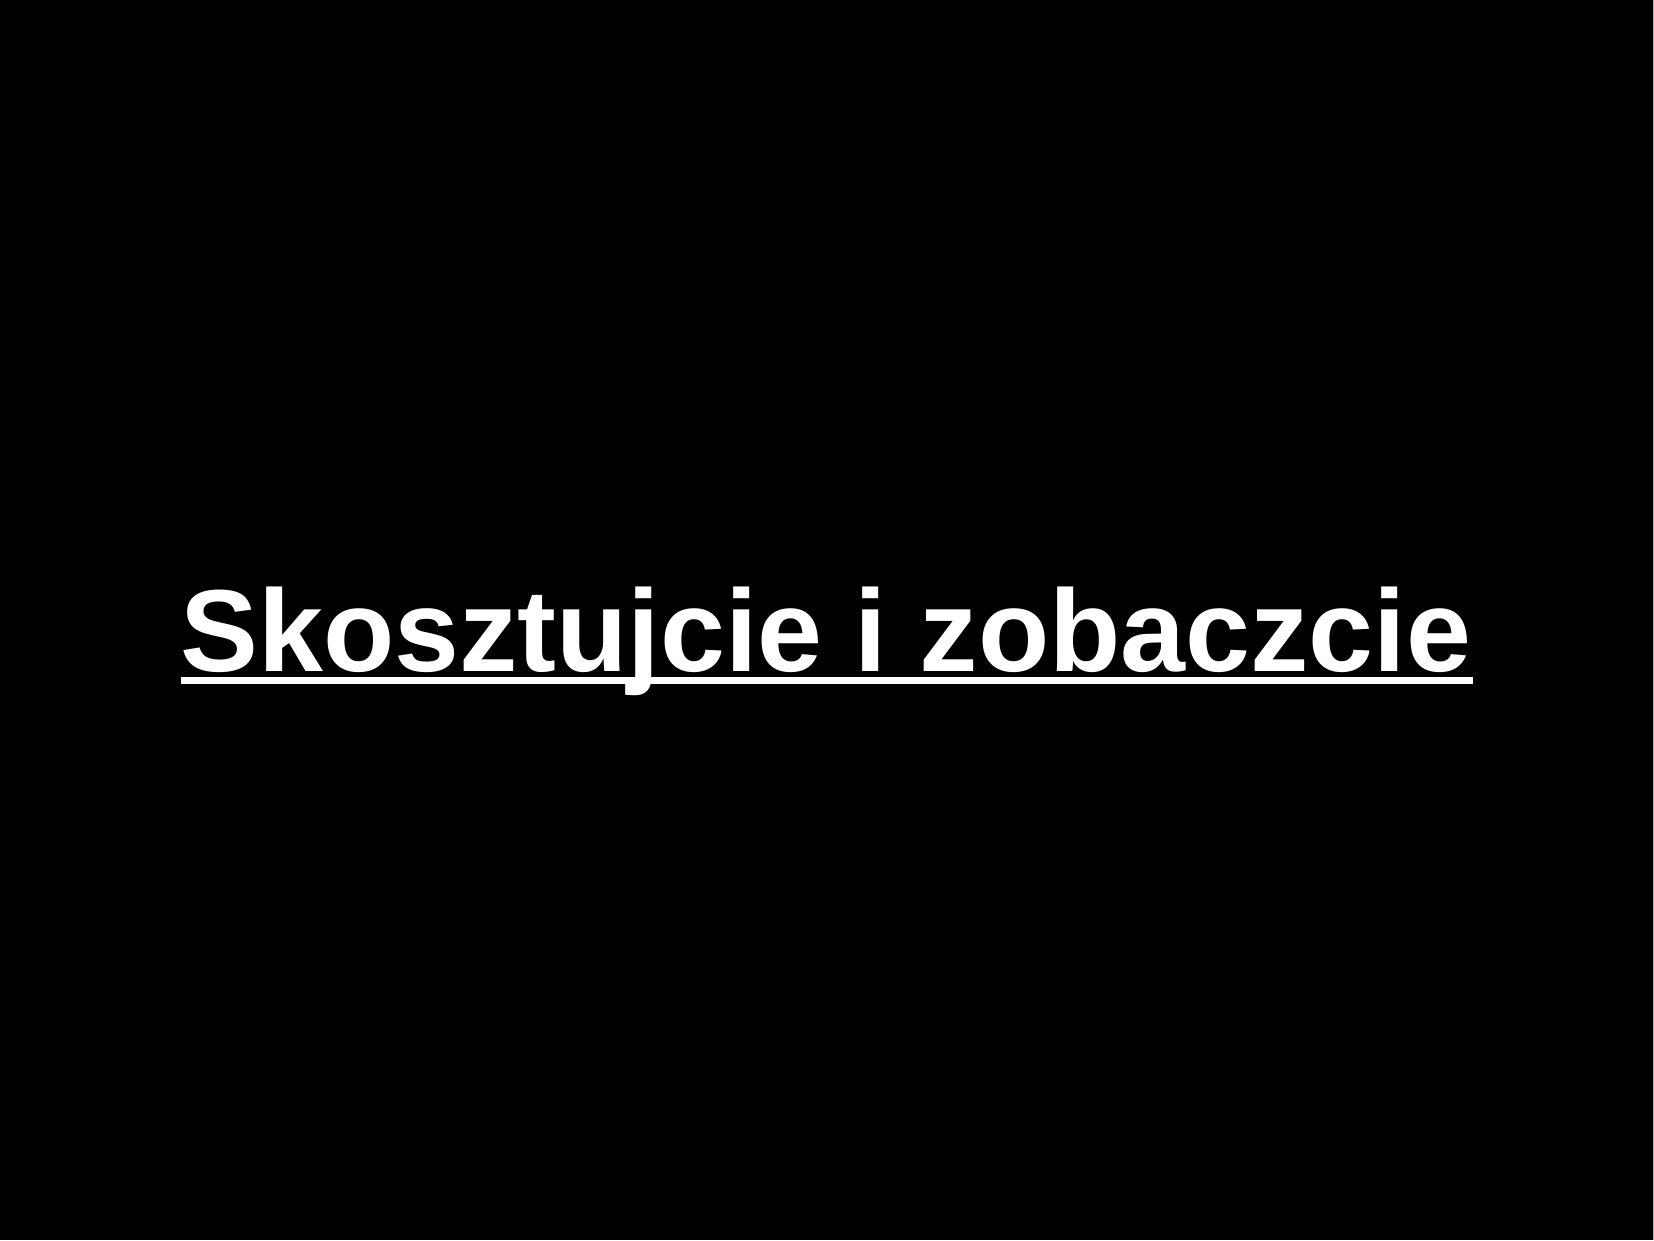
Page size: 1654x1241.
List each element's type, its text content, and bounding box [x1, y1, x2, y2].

subtitle Skosztujcie i zobaczcie [0, 0, 1654, 1229]
